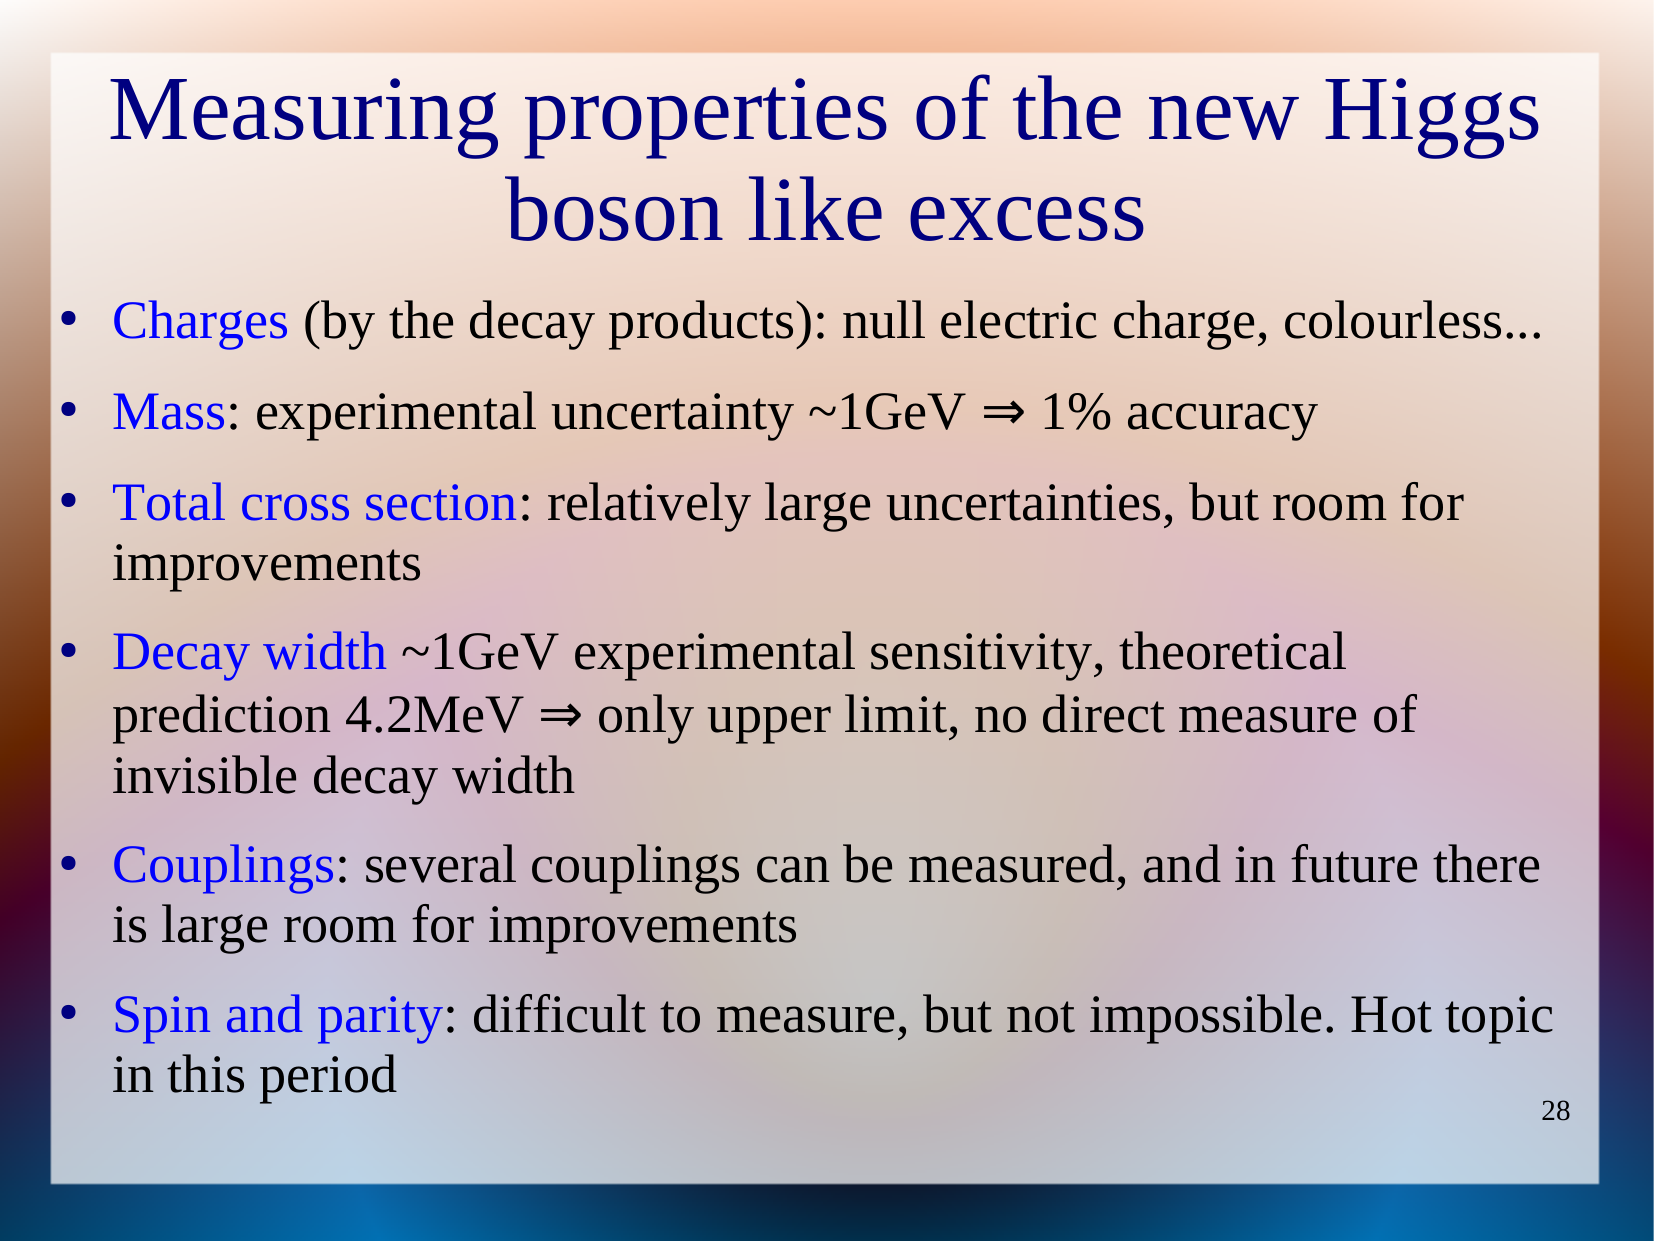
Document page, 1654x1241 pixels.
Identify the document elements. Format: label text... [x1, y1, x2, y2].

picture [0, 0, 1654, 1241]
title Measuring properties of the new Higgs boson like excess [82, 55, 1571, 263]
list Charges (by the decay products): null electric charge, colourless... Mass: experimental uncertainty ~1GeV ⇒ 1% accuracy Total cross section: relatively large uncertainties, but room for improvements Decay width ~1GeV experimental sensitivity, theoretical prediction 4.2MeV ⇒ only upper limit, no direct measure of invisible decay width Couplings: several couplings can be measured, and in future there is large room for improvements Spin and parity: difficult to measure, but not impossible. Hot topic in this period [41, 290, 1560, 1104]
